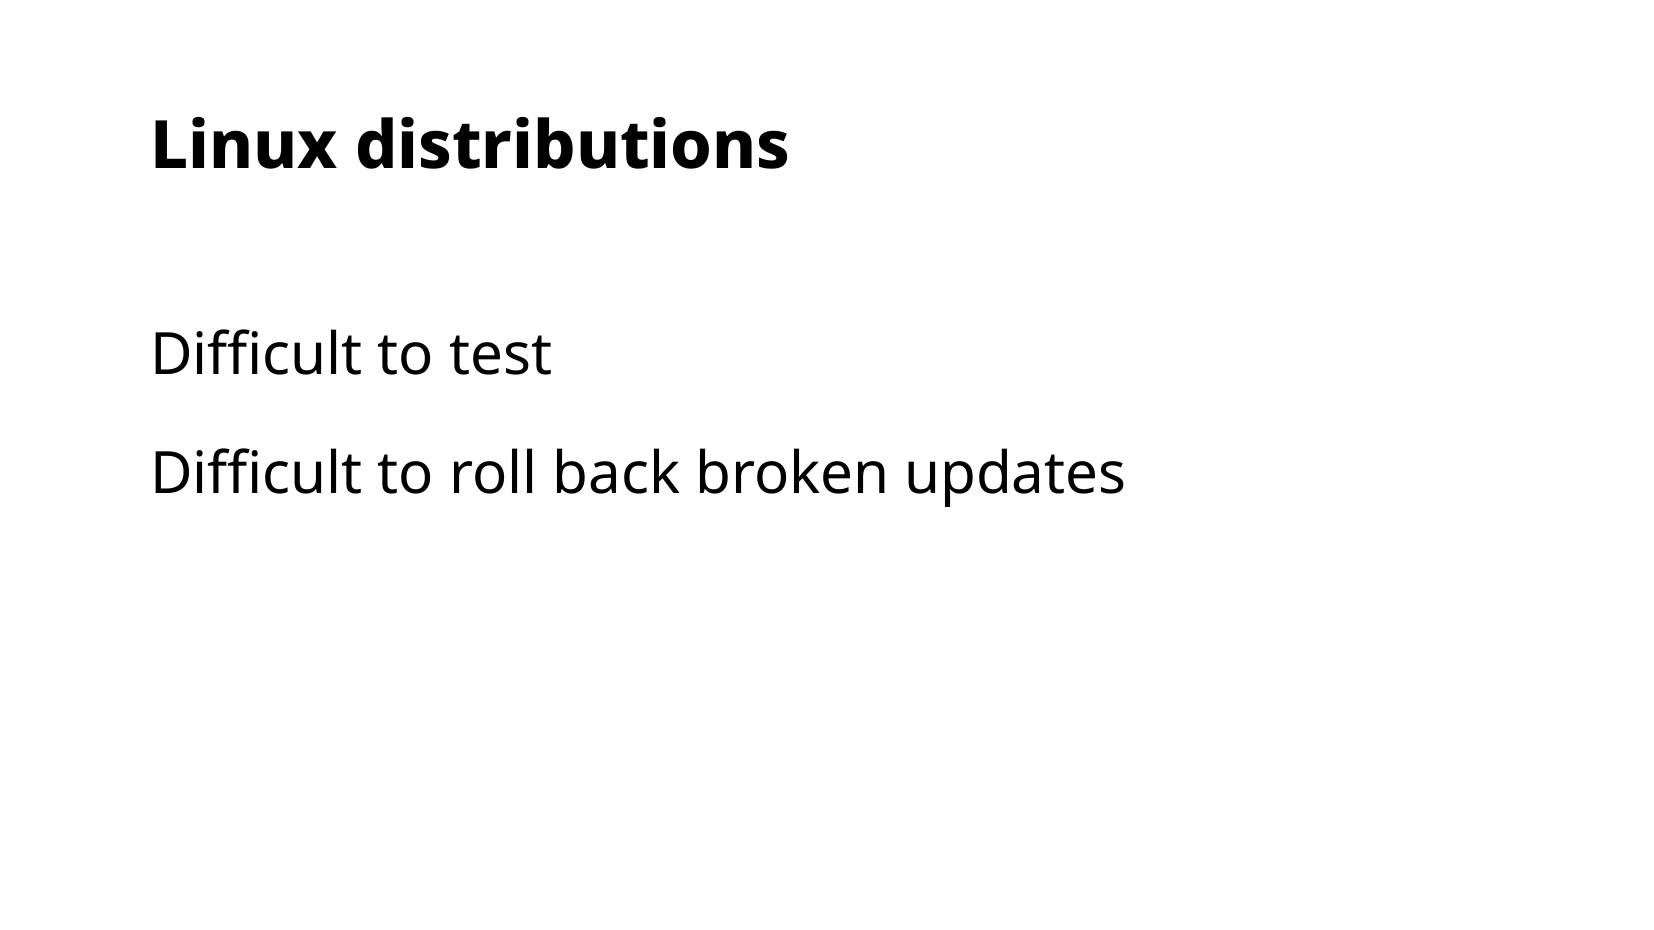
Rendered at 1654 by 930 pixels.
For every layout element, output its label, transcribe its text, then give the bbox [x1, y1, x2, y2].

subtitle Difficult to test Difficult to roll back broken updates [150, 272, 1501, 812]
title Linux distributions [150, 107, 1501, 188]
